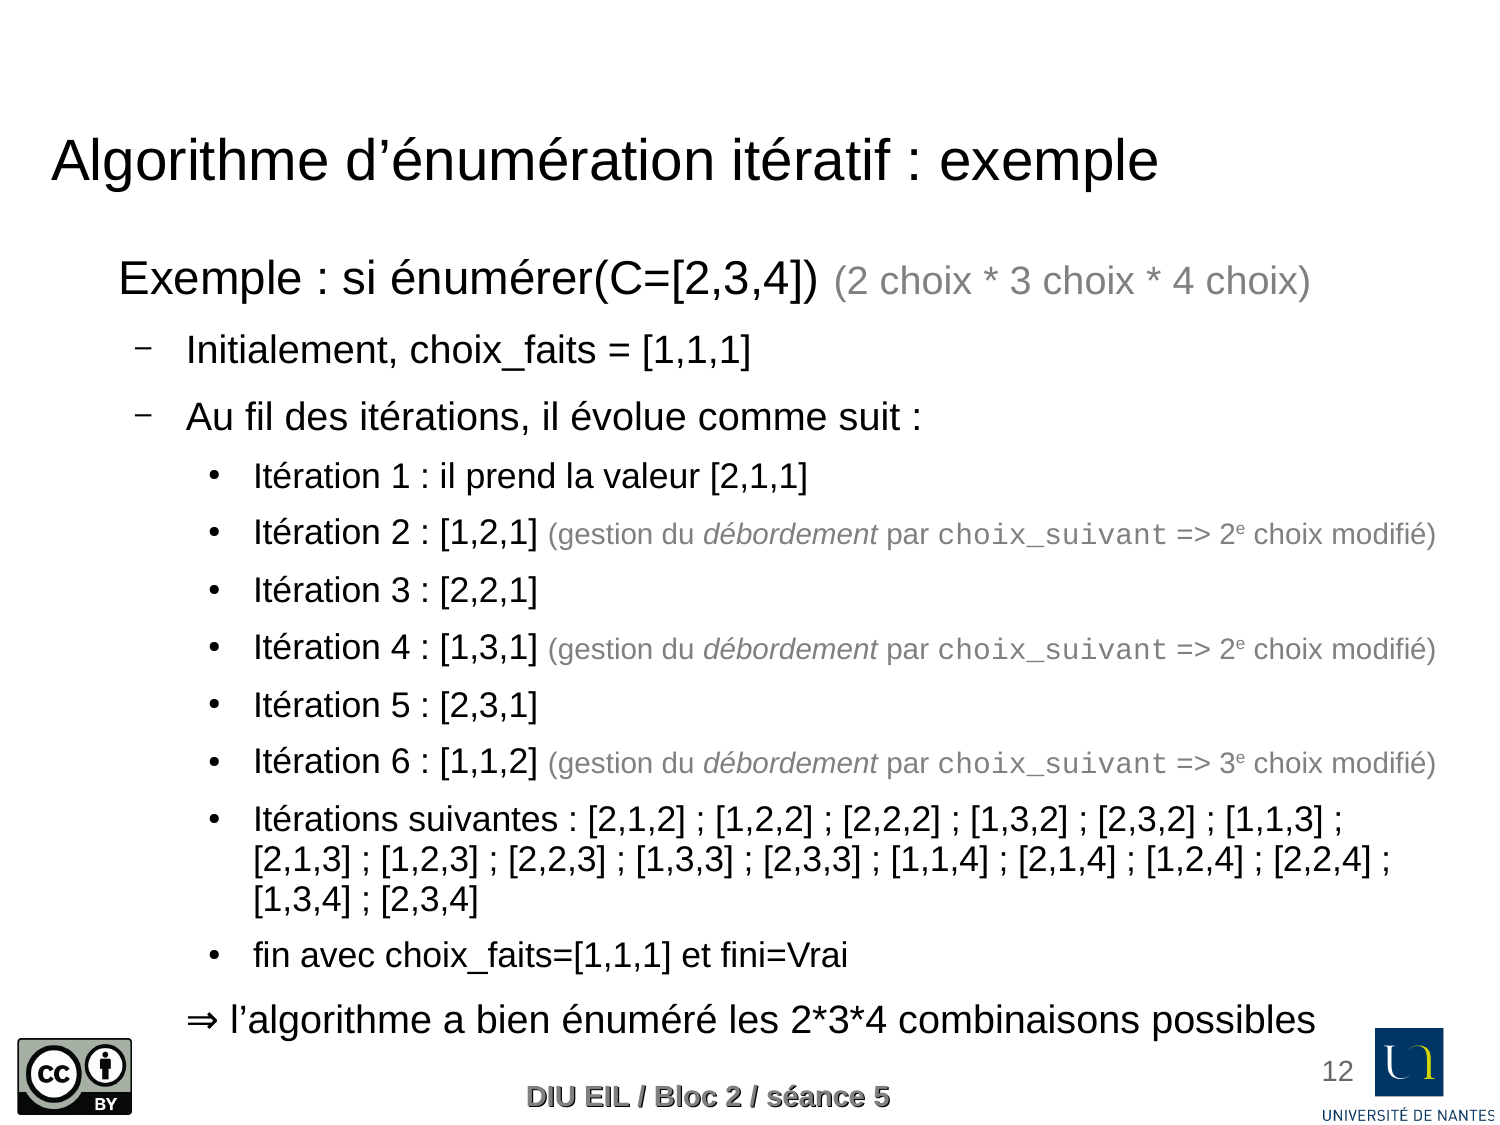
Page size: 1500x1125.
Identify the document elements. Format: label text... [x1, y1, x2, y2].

list Exemple : si énumérer(C=[2,3,4]) (2 choix * 3 choix * 4 choix) Initialement, choix_faits = [1,1,1] Au fil des itérations, il évolue comme suit : Itération 1 : il prend la valeur [2,1,1] Itération 2 : [1,2,1] (gestion du débordement par choix_suivant => 2e choix modifié) Itération 3 : [2,2,1] Itération 4 : [1,3,1] (gestion du débordement par choix_suivant => 2e choix modifié) Itération 5 : [2,3,1] Itération 6 : [1,1,2] (gestion du débordement par choix_suivant => 3e choix modifié) Itérations suivantes : [2,1,2] ; [1,2,2] ; [2,2,2] ; [1,3,2] ; [2,3,2] ; [1,1,3] ; [2,1,3] ; [1,2,3] ; [2,2,3] ; [1,3,3] ; [2,3,3] ; [1,1,4] ; [2,1,4] ; [1,2,4] ; [2,2,4] ; [1,3,4] ; [2,3,4] fin avec choix_faits=[1,1,1] et fini=Vrai ⇒ l’algorithme a bien énuméré les 2*3*4 combinaisons possibles [51, 252, 1449, 1064]
picture [1323, 1028, 1495, 1121]
picture [17, 1038, 132, 1115]
title Algorithme d’énumération itératif : exemple [51, 97, 1449, 223]
